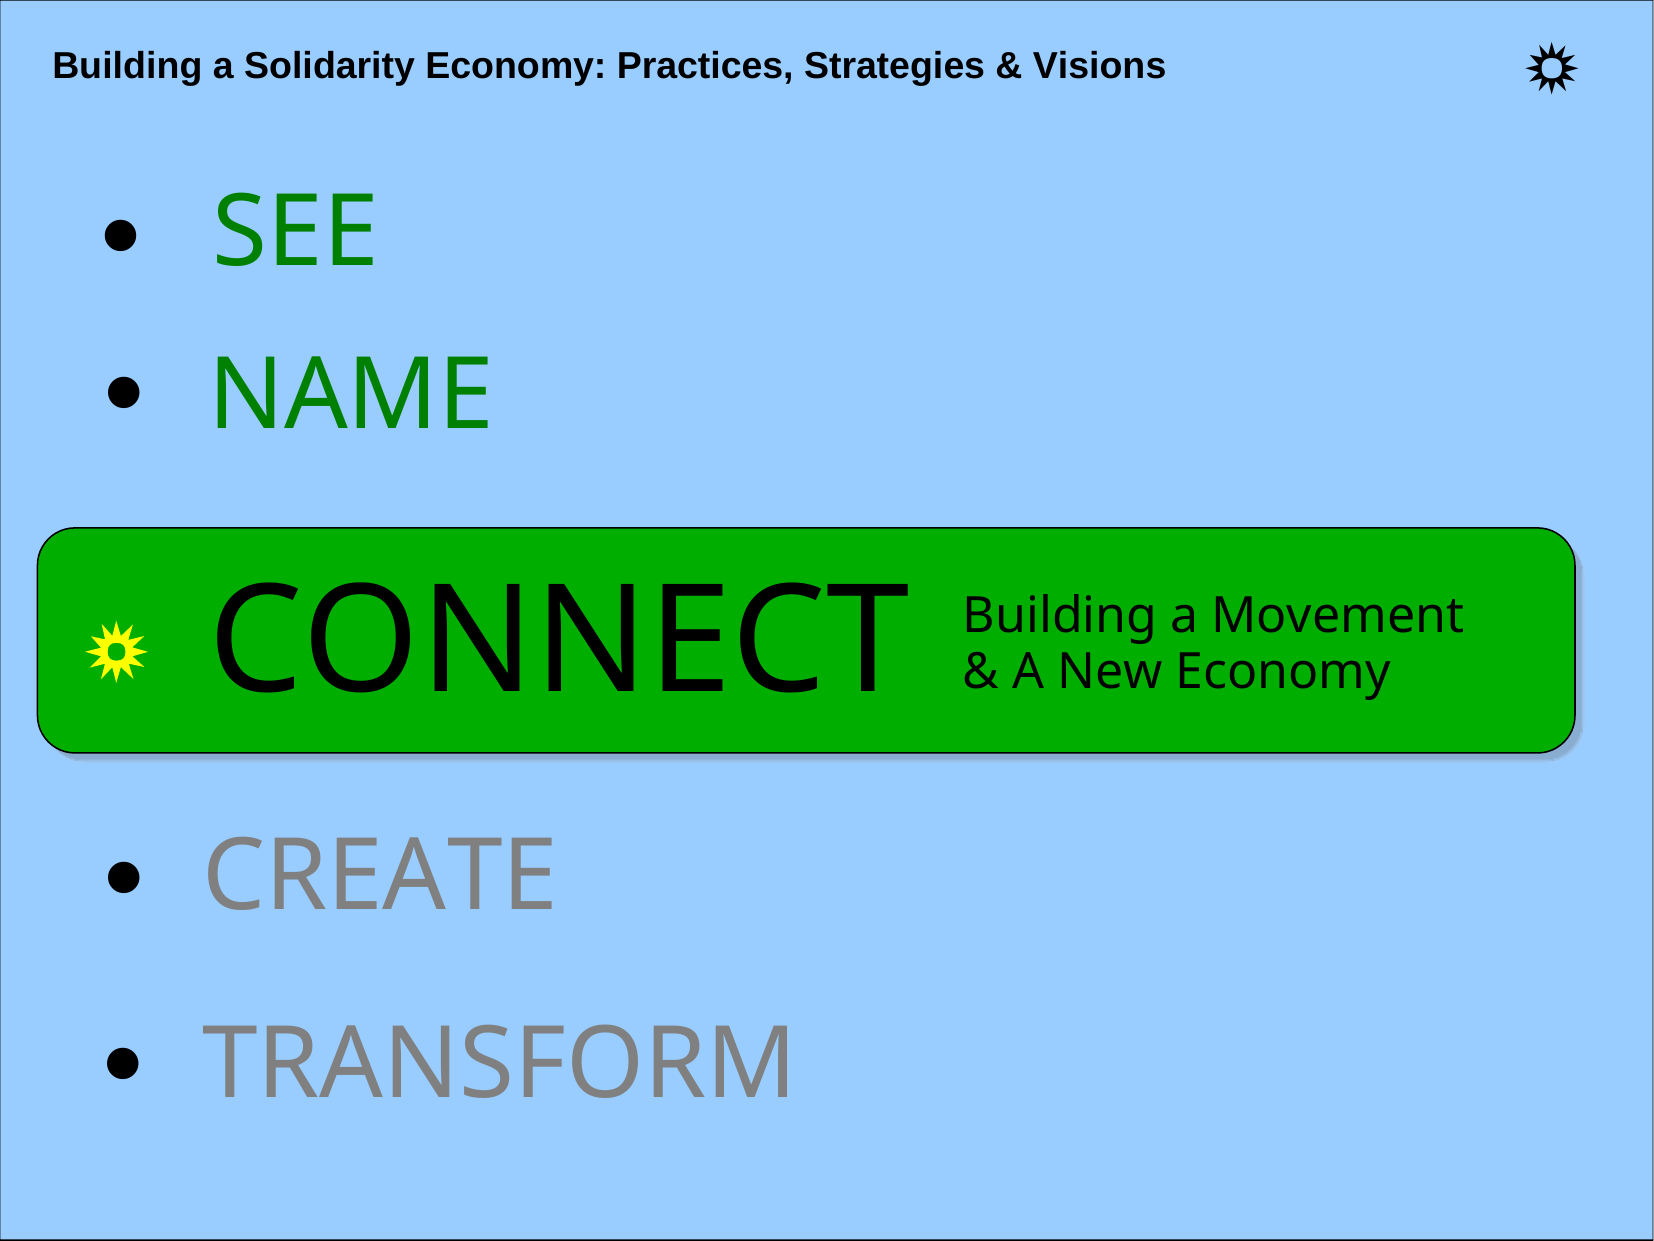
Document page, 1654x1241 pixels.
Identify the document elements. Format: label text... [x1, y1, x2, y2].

text_box CREATE [187, 811, 788, 998]
text_box Building a Solidarity Economy: Practices, Strategies & Visions [37, 37, 1378, 96]
text_box  [88, 355, 159, 433]
text_box TRANSFORM [187, 998, 903, 1149]
text_box  [88, 841, 159, 918]
text_box Building a Movement & A New Economy [947, 579, 1463, 709]
text_box  [69, 602, 188, 704]
text_box  [87, 1026, 159, 1104]
text_box  [1504, 19, 1593, 121]
text_box  [85, 199, 156, 276]
text_box CONNECT [193, 547, 1056, 734]
text_box NAME [193, 330, 794, 488]
text_box [0, 0, 1654, 1241]
text_box SEE [198, 167, 751, 330]
